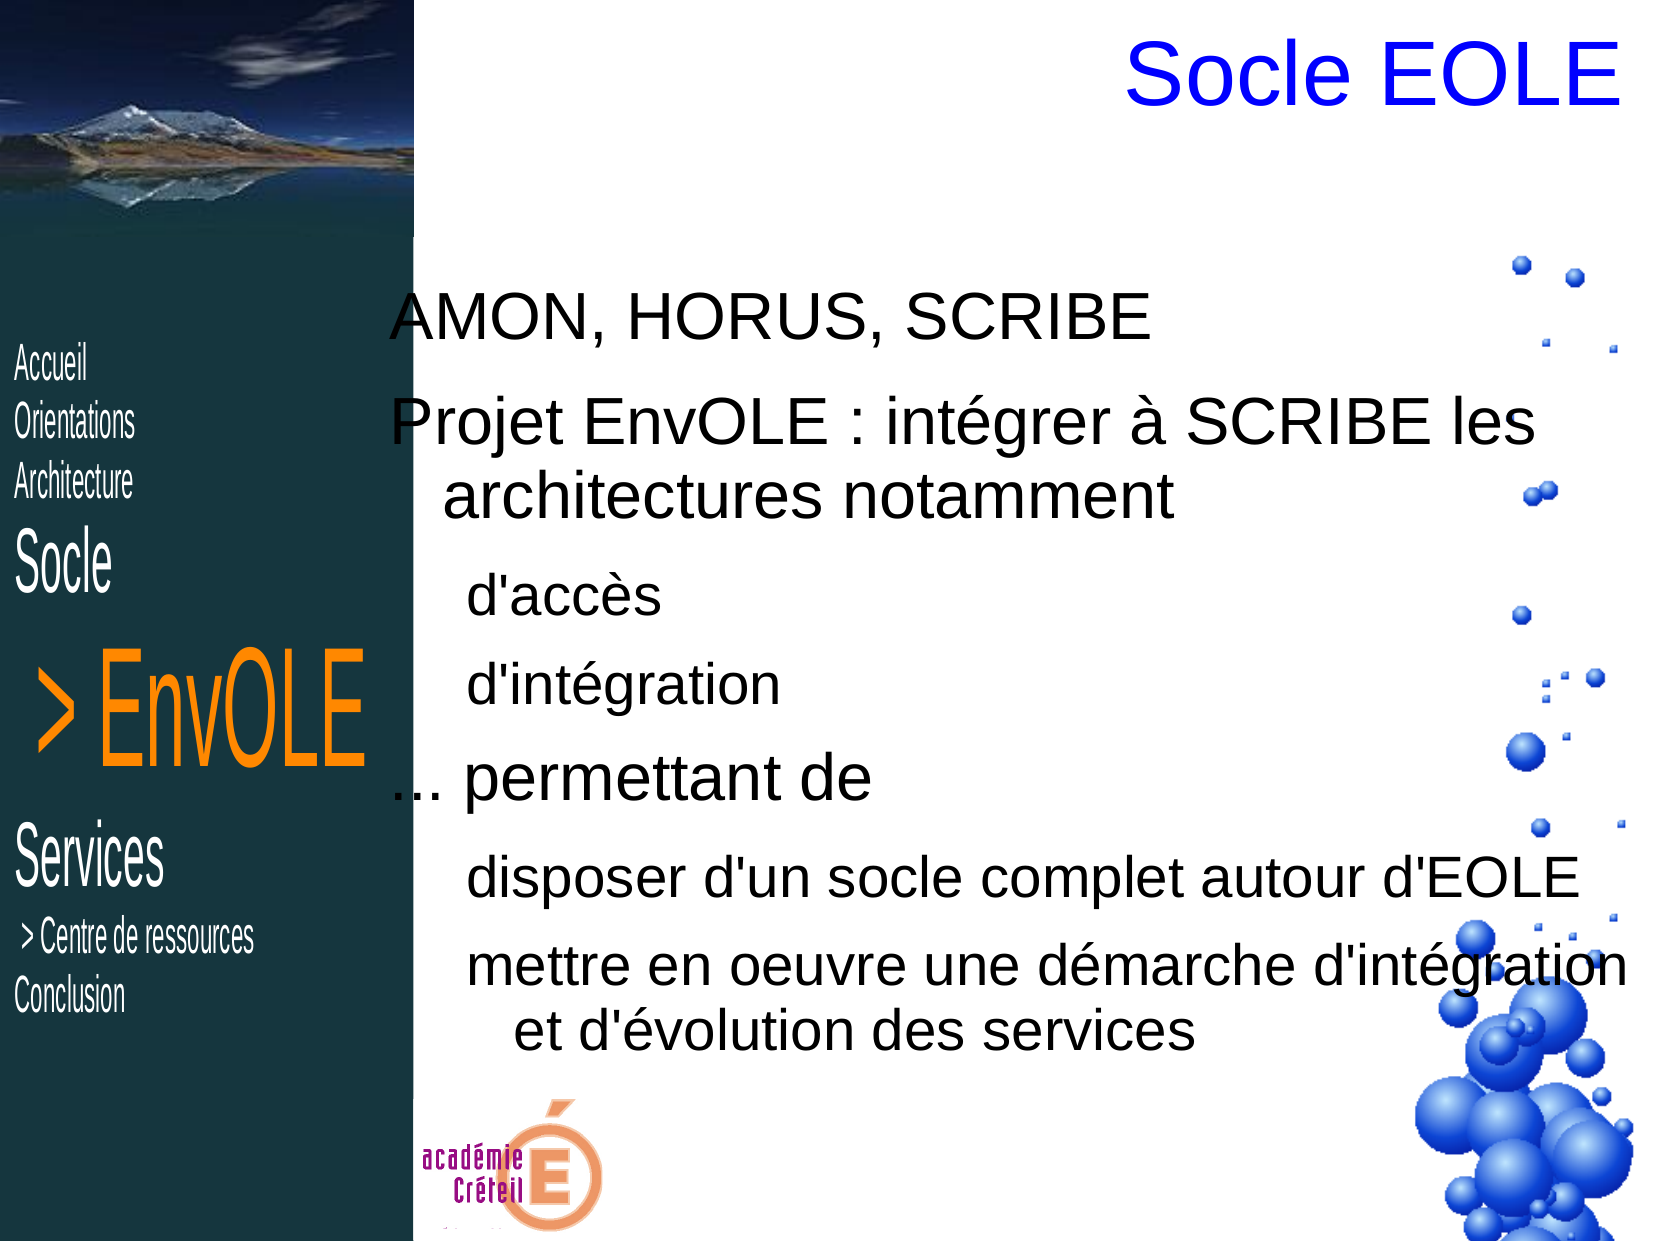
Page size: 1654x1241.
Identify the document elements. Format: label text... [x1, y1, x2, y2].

picture [1412, 1152, 1648, 1241]
list AMON, HORUS, SCRIBE Projet EnvOLE : intégrer à SCRIBE les architectures notamment d'accès d'intégration ... permettant de disposer d'un socle complet autour d'EOLE mettre en oeuvre une démarche d'intégration et d'évolution des services [372, 190, 1654, 1152]
picture [413, 1152, 603, 1240]
text_box Accueil Orientations Architecture Socle > EnvOLE Services > Centre de ressources Conclusion [0, 324, 384, 1034]
picture [0, 148, 414, 237]
title Socle EOLE [0, 0, 1625, 148]
